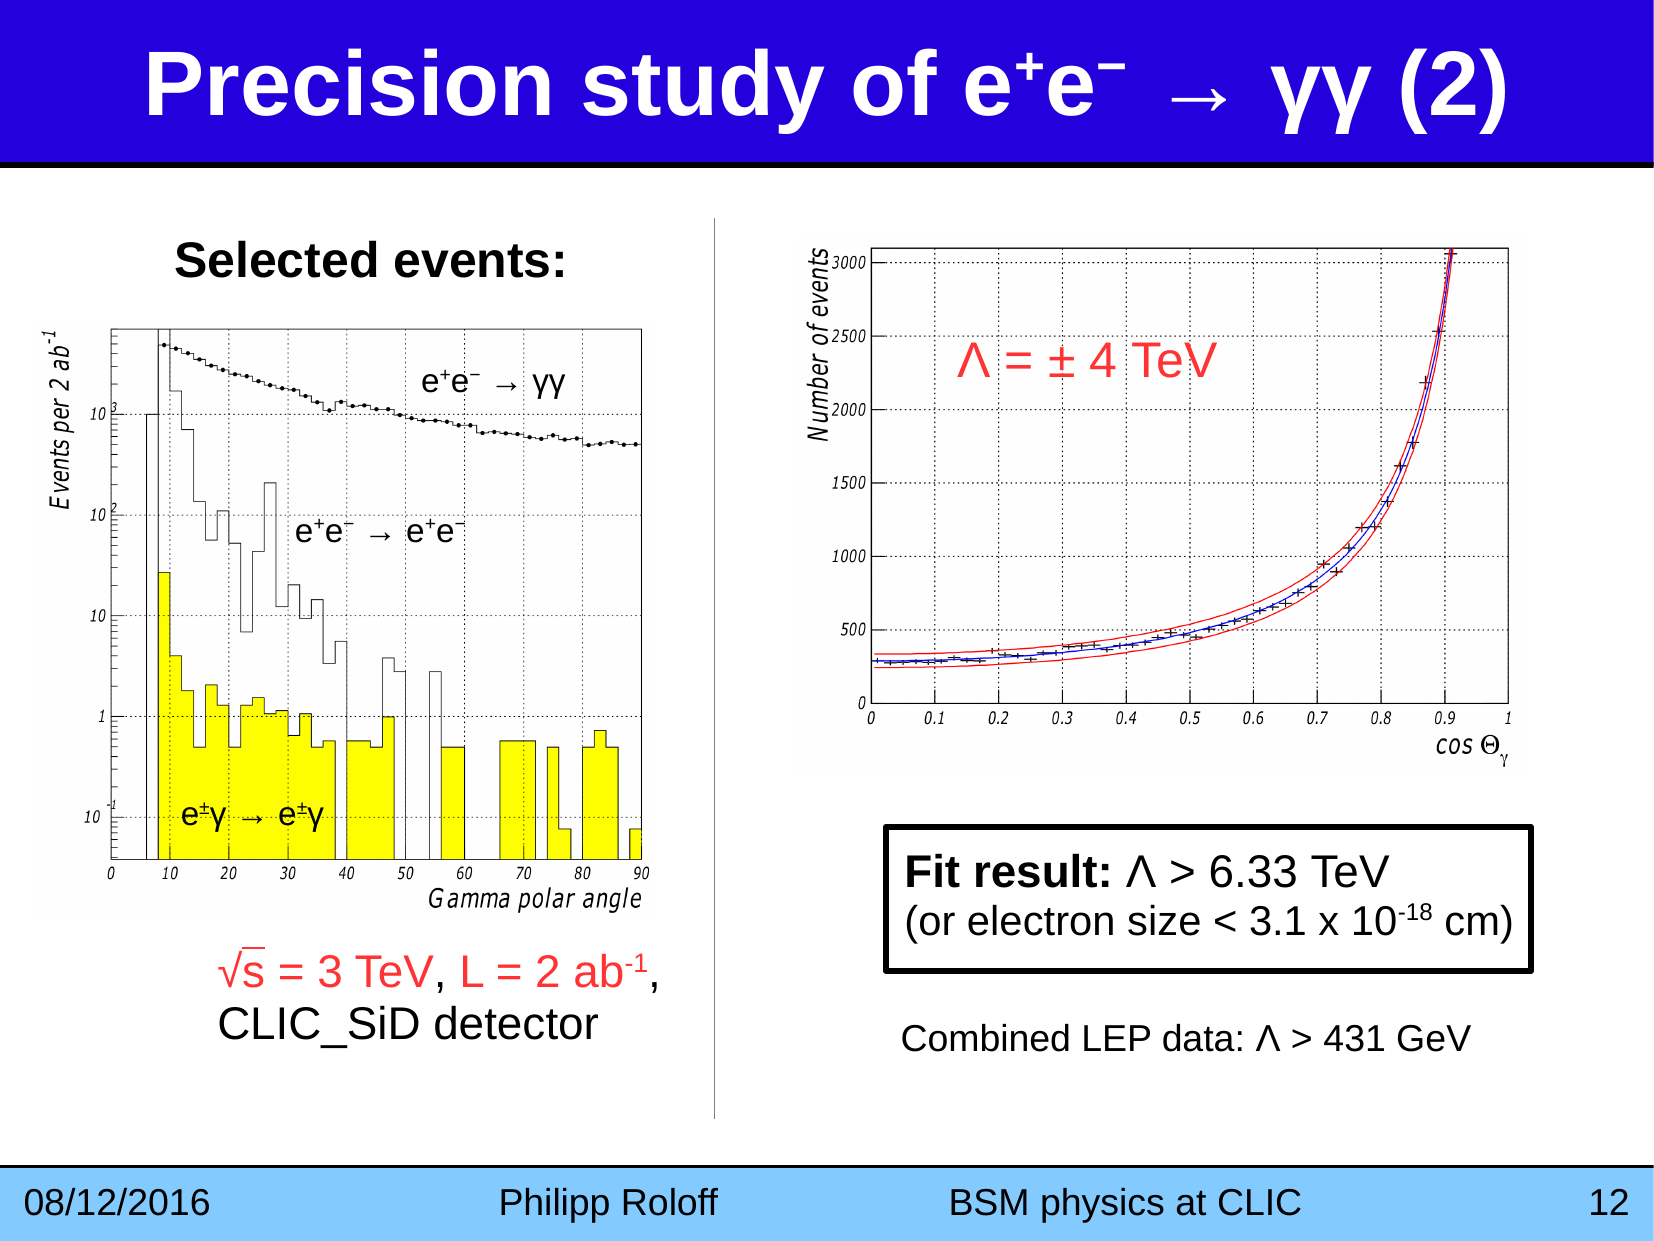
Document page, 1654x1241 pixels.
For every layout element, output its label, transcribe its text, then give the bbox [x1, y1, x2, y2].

text_box Combined LEP data: Λ > 431 GeV [885, 1009, 1488, 1067]
text_box e+e− → e+e− [280, 504, 548, 576]
title Precision study of e+e− → γγ (2) [82, 13, 1571, 154]
text_box √s = 3 TeV, L = 2 ab-1, CLIC_SiD detector [202, 938, 684, 1059]
text_box e±γ → e±γ [166, 788, 397, 860]
text_box Fit result: Λ > 6.33 TeV (or electron size < 3.1 x 10-18 cm) [889, 838, 1528, 958]
text_box Selected events: [159, 224, 584, 295]
text_box e+e− → γγ [406, 355, 640, 427]
text_box Λ = ± 4 TeV [942, 324, 1238, 396]
picture [33, 319, 657, 920]
picture [797, 236, 1524, 777]
